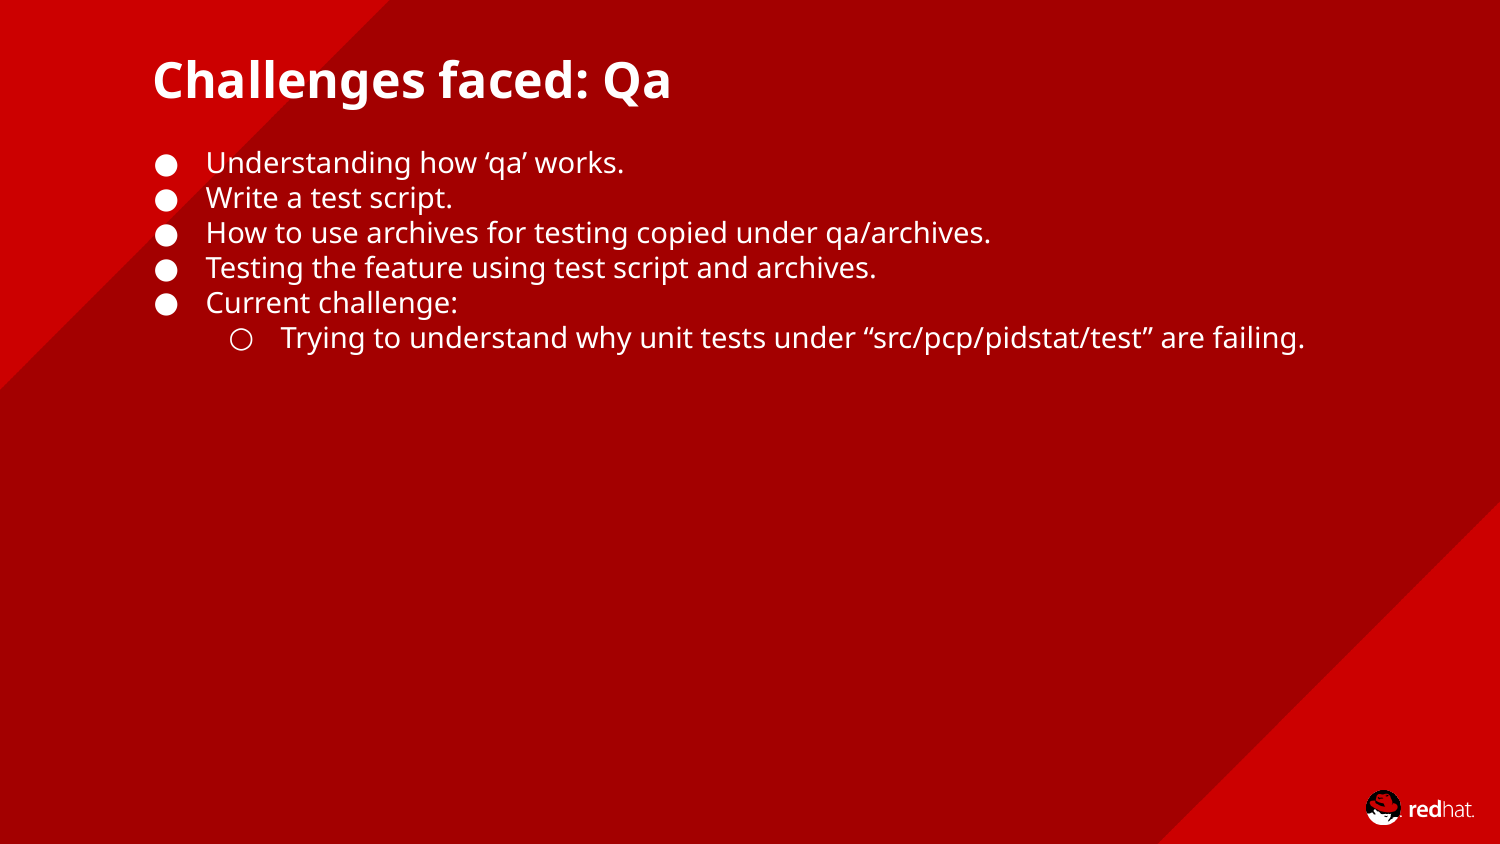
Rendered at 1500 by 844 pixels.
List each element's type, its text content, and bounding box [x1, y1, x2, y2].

text_box Understanding how ‘qa’ works. Write a test script. How to use archives for testing copied under qa/archives. Testing the feature using test script and archives. Current challenge: Trying to understand why unit tests under “src/pcp/pidstat/test” are failing. [115, 129, 1392, 715]
title Challenges faced: Qa [137, 24, 1413, 132]
picture [0, 0, 1500, 844]
